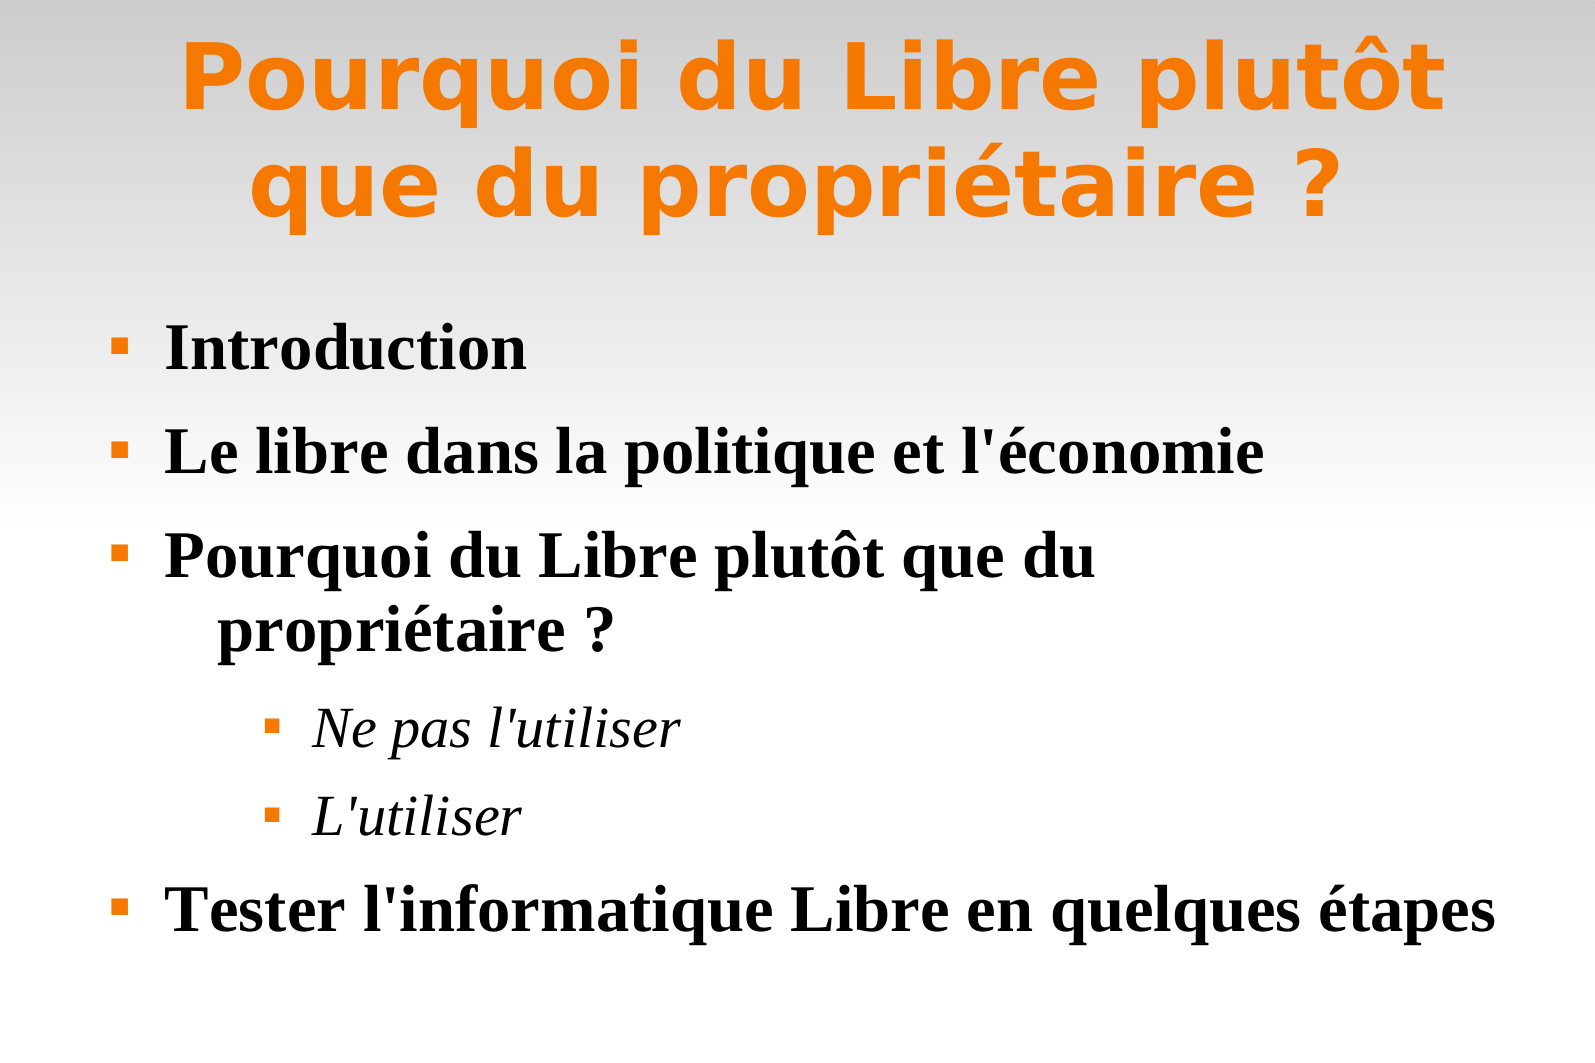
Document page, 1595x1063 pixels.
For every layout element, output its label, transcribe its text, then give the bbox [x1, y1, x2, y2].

title Pourquoi du Libre plutôt que du propriétaire ? [79, 24, 1515, 239]
list Introduction Le libre dans la politique et l'économie Pourquoi du Libre plutôt que du propriétaire ? Ne pas l'utiliser L'utiliser Tester l'informatique Libre en quelques étapes [76, 310, 1512, 1013]
